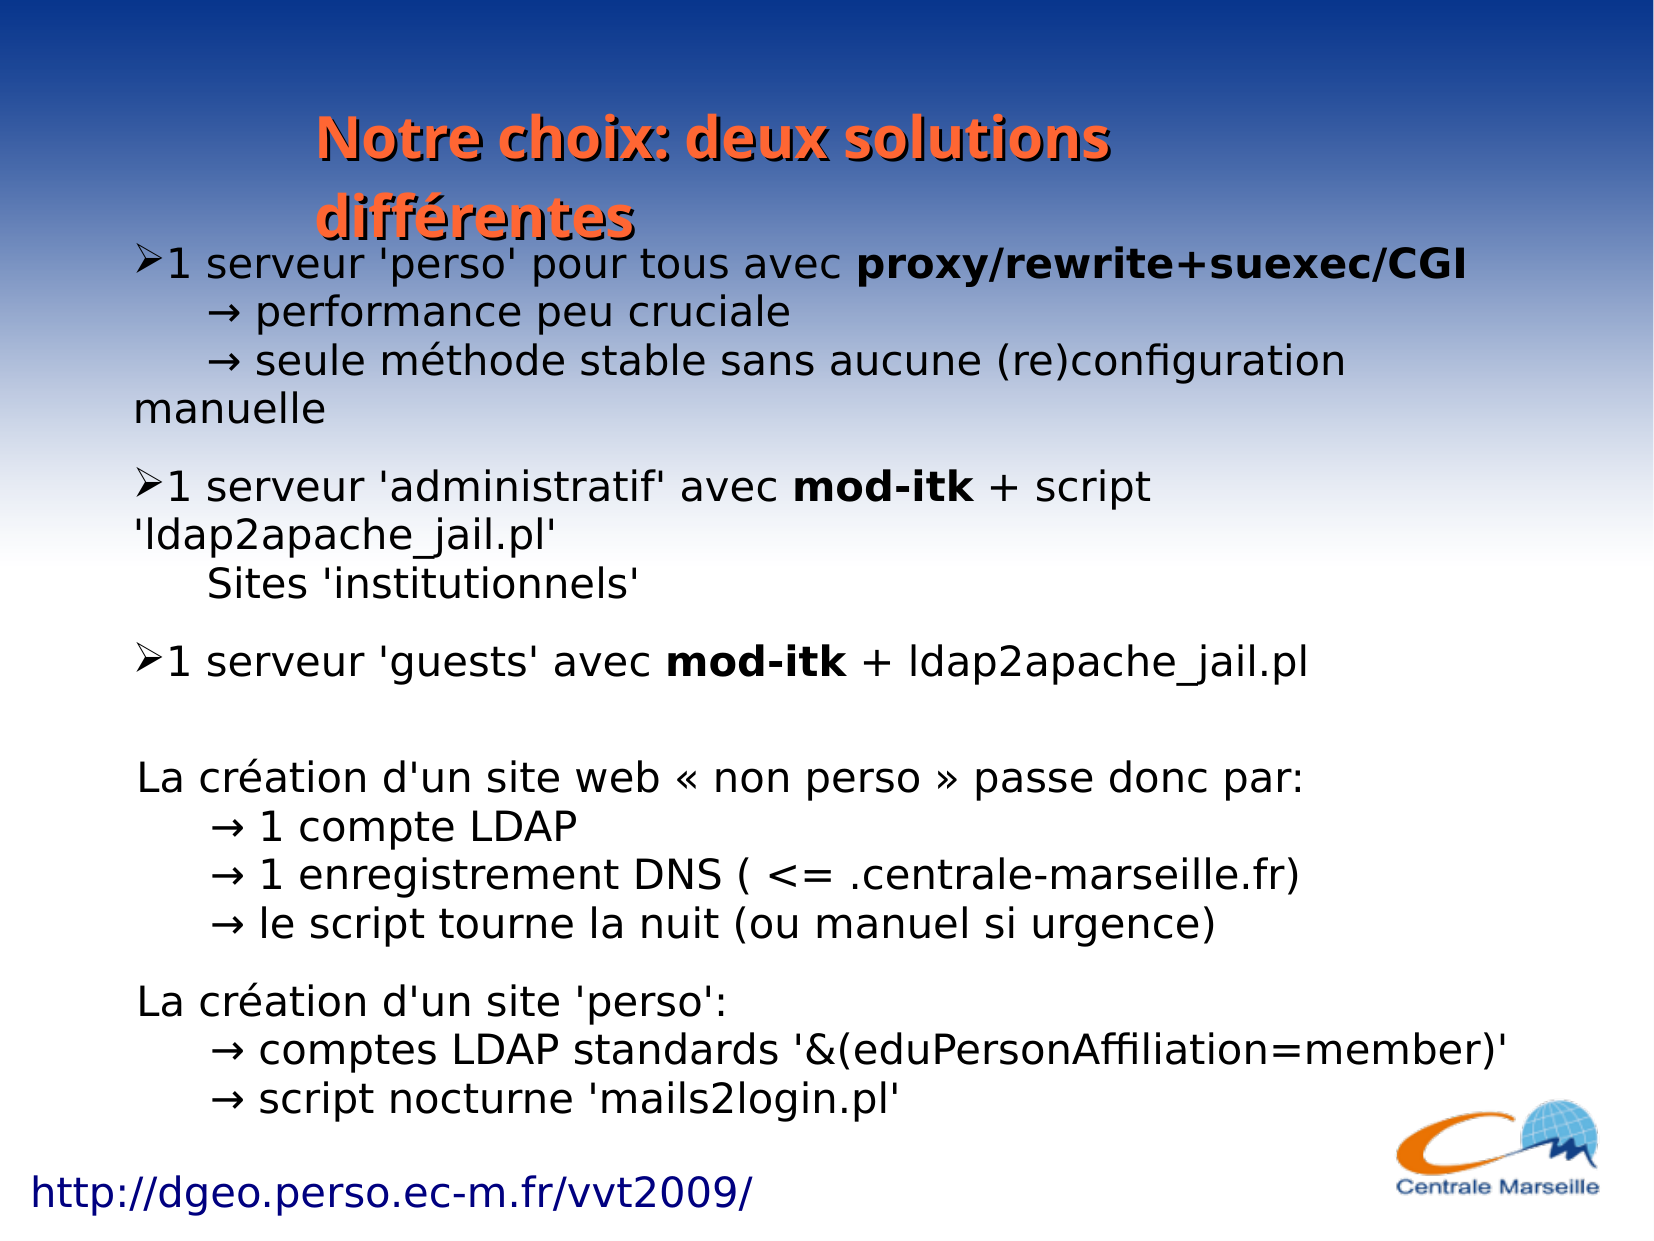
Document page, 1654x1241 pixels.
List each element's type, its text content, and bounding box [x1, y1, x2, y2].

picture [0, 0, 1654, 1241]
text_box 1 serveur 'perso' pour tous avec proxy/rewrite+suexec/CGI → performance peu cruciale → seule méthode stable sans aucune (re)configuration manuelle 1 serveur 'administratif' avec mod-itk + script 'ldap2apache_jail.pl' Sites 'institutionnels' 1 serveur 'guests' avec mod-itk + ldap2apache_jail.pl [118, 231, 1506, 694]
text_box Notre choix: deux solutions différentes [299, 88, 1371, 177]
text_box La création d'un site web « non perso » passe donc par: → 1 compte LDAP → 1 enregistrement DNS ( <= .centrale-marseille.fr) → le script tourne la nuit (ou manuel si urgence) La création d'un site 'perso': → comptes LDAP standards '&(eduPersonAffiliation=member)' → script nocturne 'mails2login.pl' [121, 746, 1524, 1131]
text_box http://dgeo.perso.ec-m.fr/vvt2009/ [15, 1161, 782, 1232]
